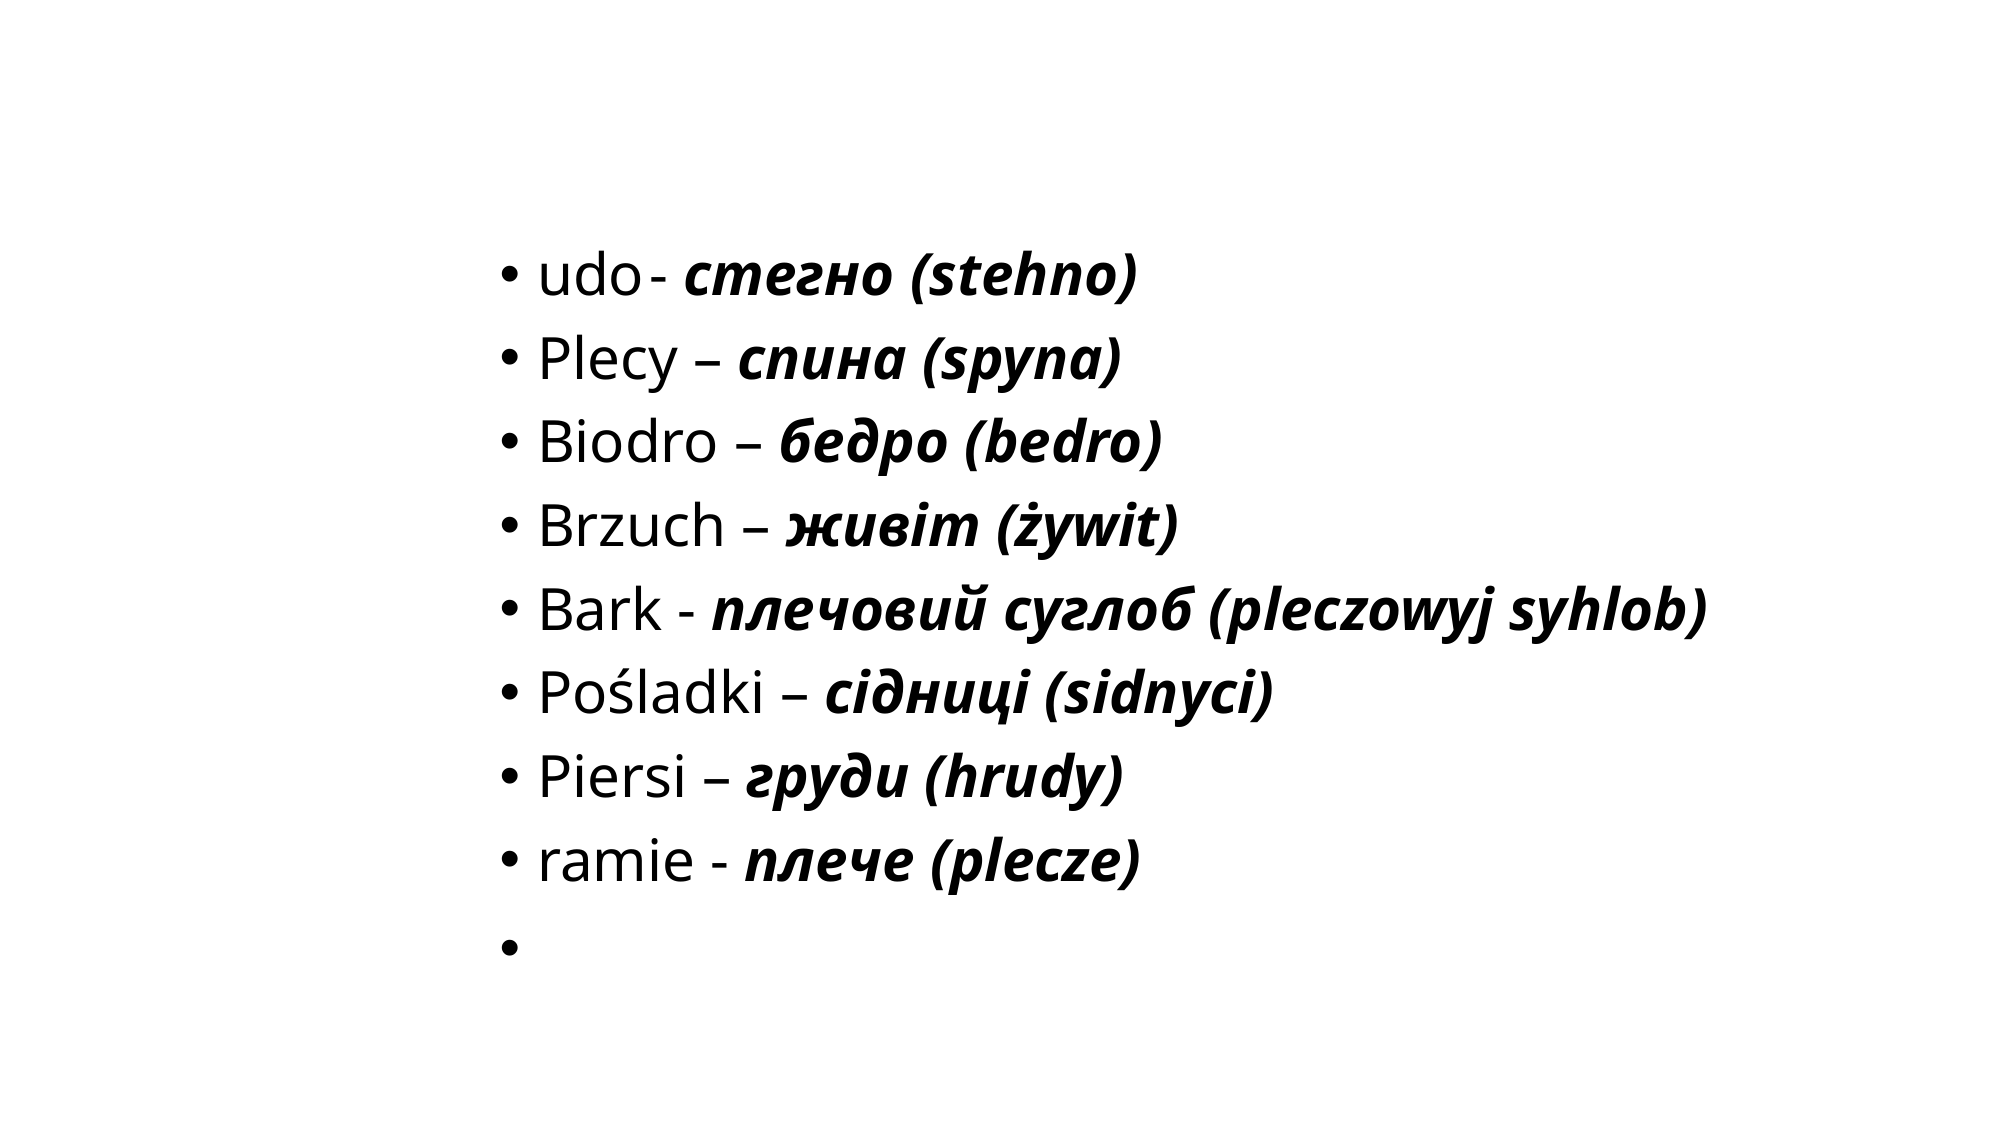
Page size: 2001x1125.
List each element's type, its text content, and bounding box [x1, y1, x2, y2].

list udo - стегно (stehno) Plecy – спина (spyna) Biodro – бедро (bedro) Brzuch – живіт (żywit) Bark - плечовий суглоб (pleczowyj syhlob) Pośladki – сідниці (sidnyci) Piersi – груди (hrudy) ramie - плече (plecze) [484, 237, 2000, 952]
